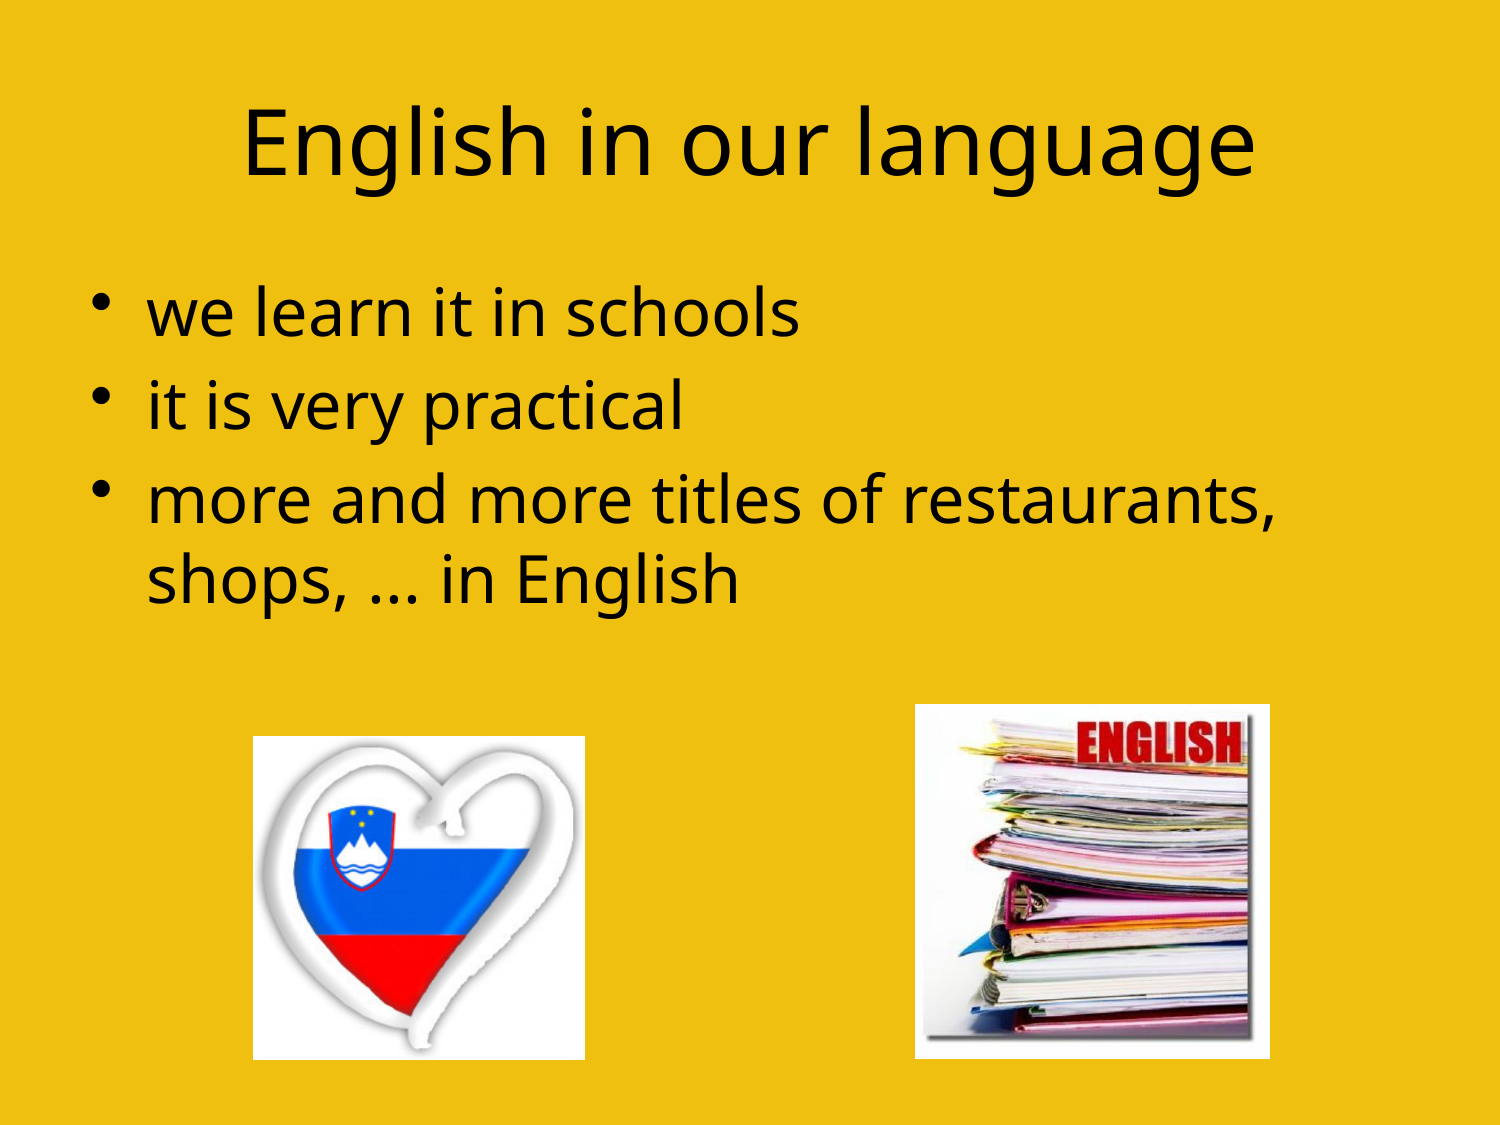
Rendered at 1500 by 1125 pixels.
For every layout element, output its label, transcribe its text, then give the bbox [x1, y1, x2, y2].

list we learn it in schools it is very practical more and more titles of restaurants, shops, ... in English [75, 262, 1425, 1005]
title English in our language [75, 45, 1425, 233]
picture [253, 736, 585, 1060]
picture [915, 704, 1270, 1059]
